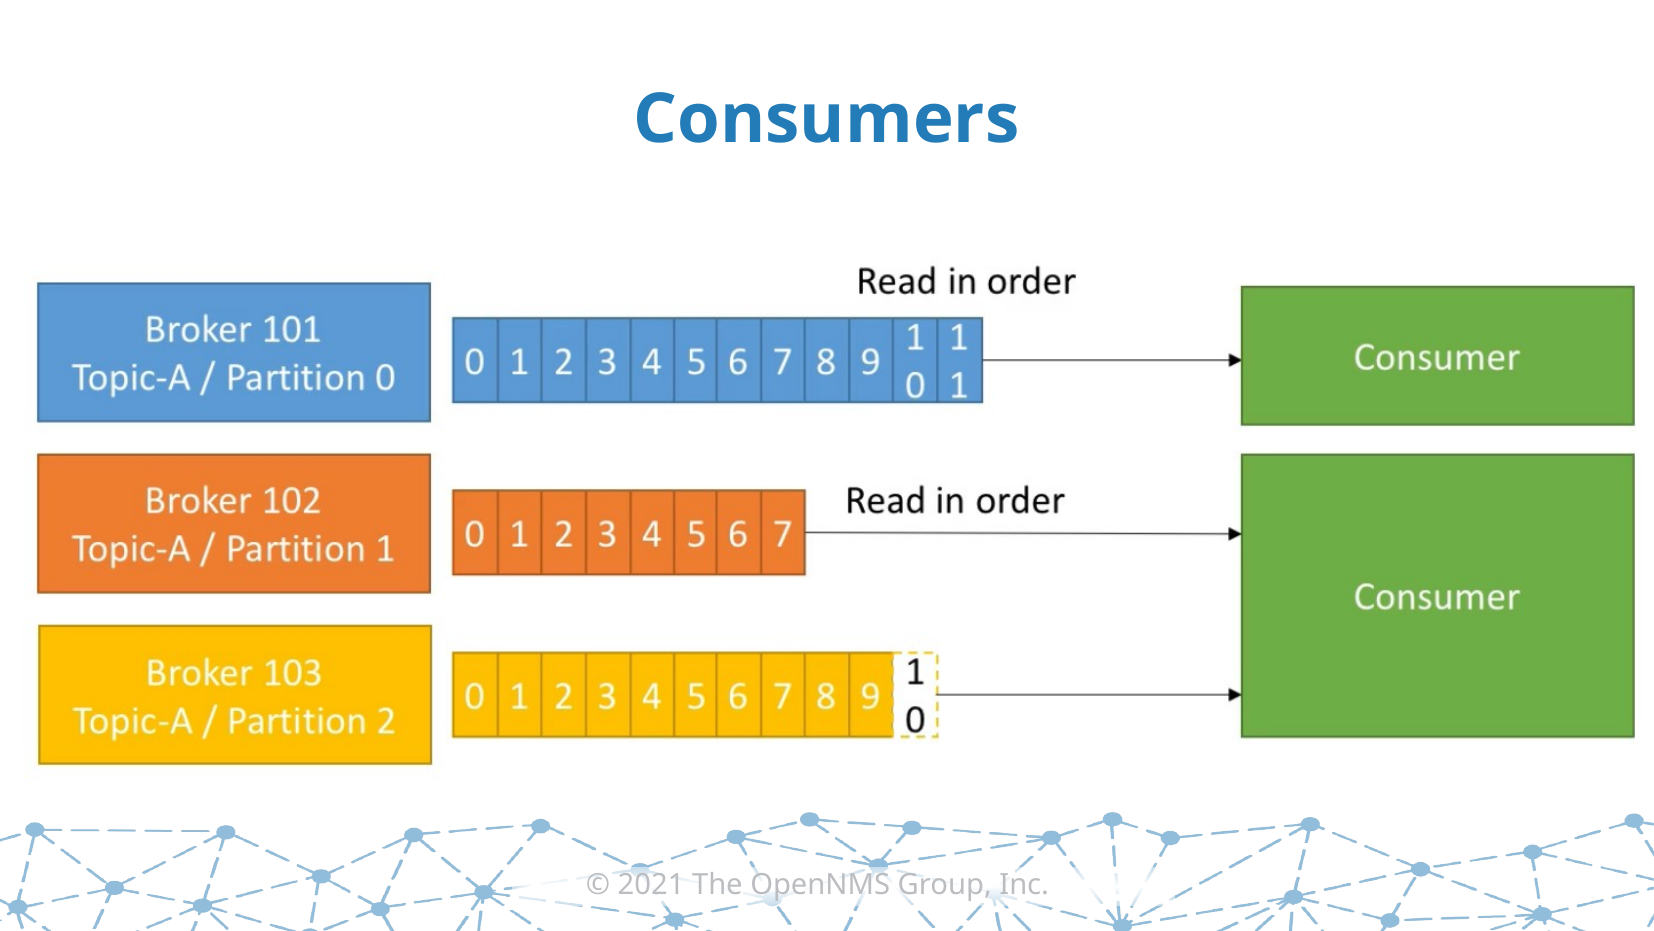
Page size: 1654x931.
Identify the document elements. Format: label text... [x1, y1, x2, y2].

title Consumers [156, 110, 1497, 119]
picture [5, 248, 1654, 781]
